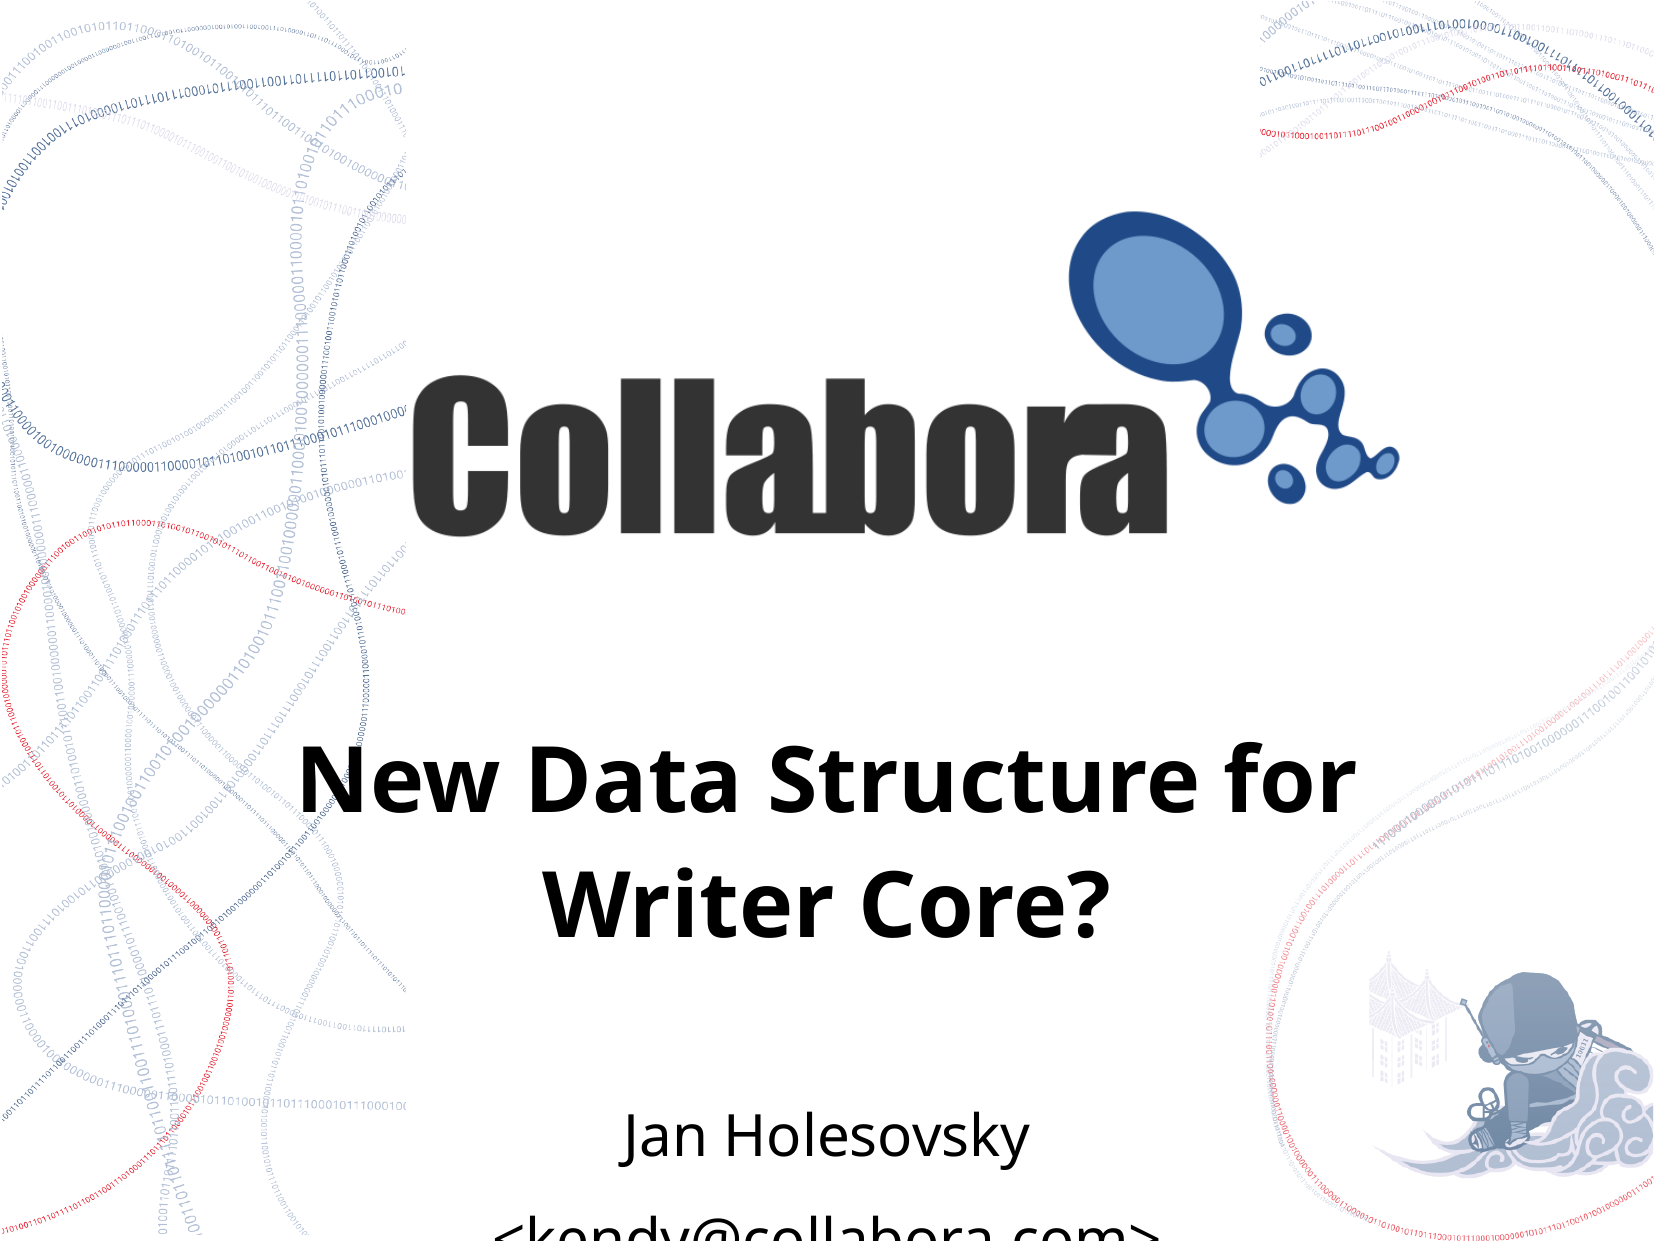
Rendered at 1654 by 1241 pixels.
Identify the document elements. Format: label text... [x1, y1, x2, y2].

text_box New Data Structure for Writer Core? Jan Holesovsky <kendy@collabora.com> [228, 707, 1426, 1241]
picture [407, 1, 1654, 543]
picture [2, 1, 406, 1235]
